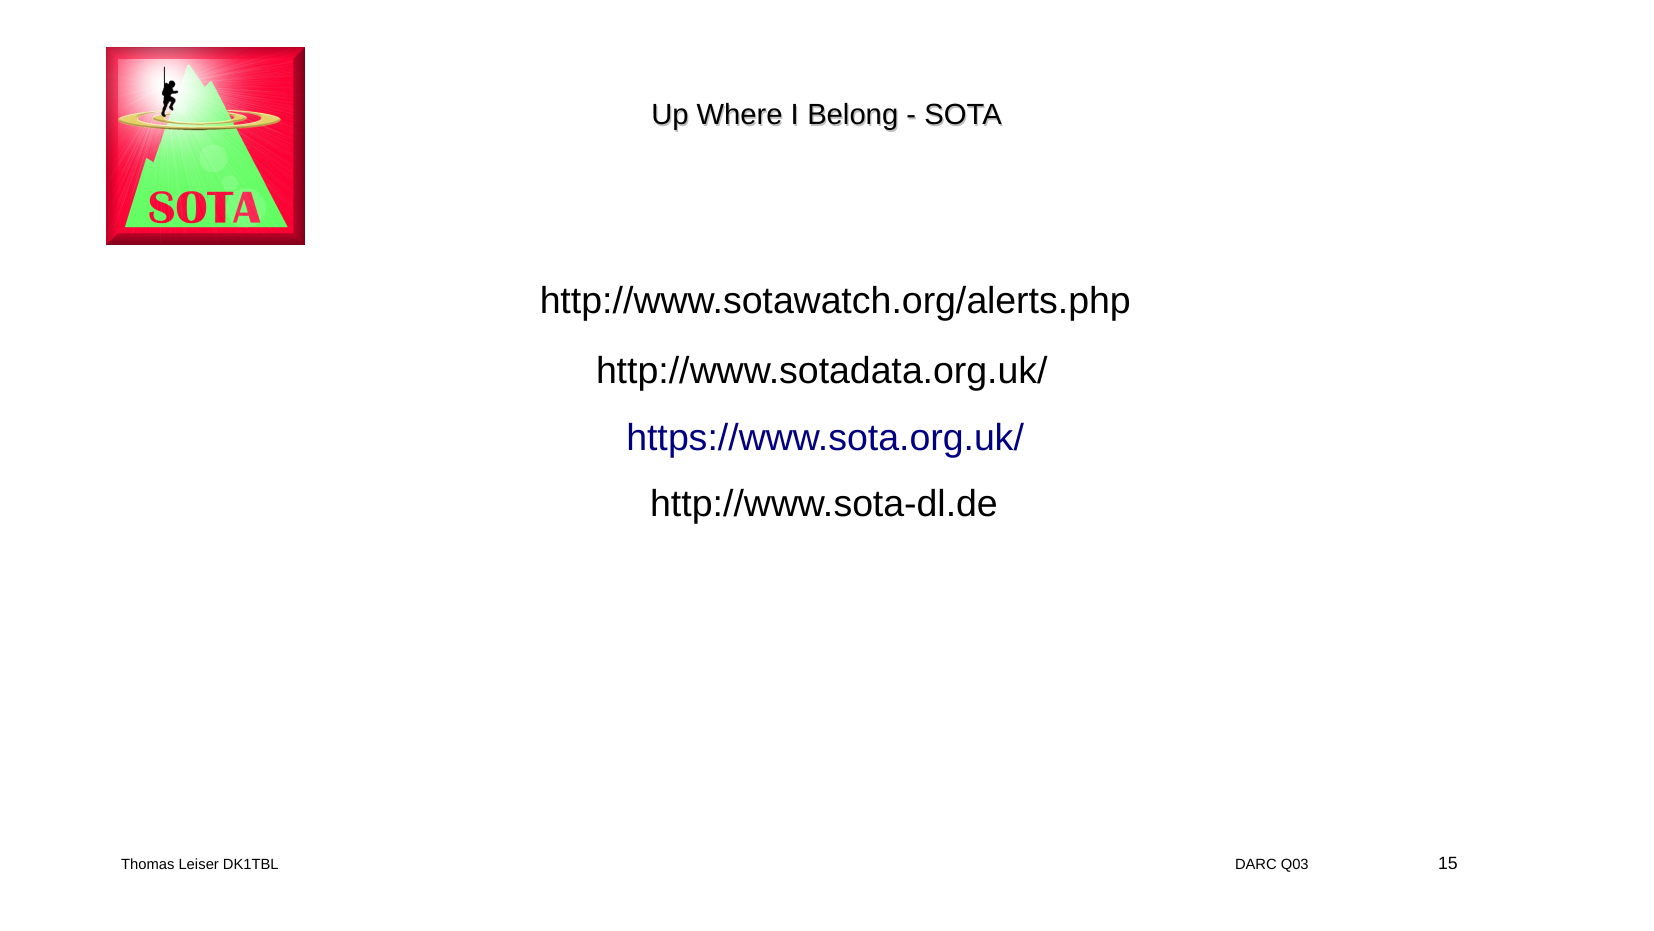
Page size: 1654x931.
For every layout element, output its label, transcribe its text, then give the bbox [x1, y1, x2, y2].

picture [106, 47, 305, 246]
text_box http://www.sotadata.org.uk/ [581, 342, 1063, 400]
text_box http://www.sota-dl.de [635, 474, 1099, 532]
list Thomas Leiser DK1TBL DARC Q03 15 [70, 826, 1559, 895]
title Up Where I Belong - SOTA [82, 37, 1571, 193]
text_box https://www.sota.org.uk/ [611, 409, 1040, 508]
text_box http://www.sotawatch.org/alerts.php [524, 271, 1146, 329]
